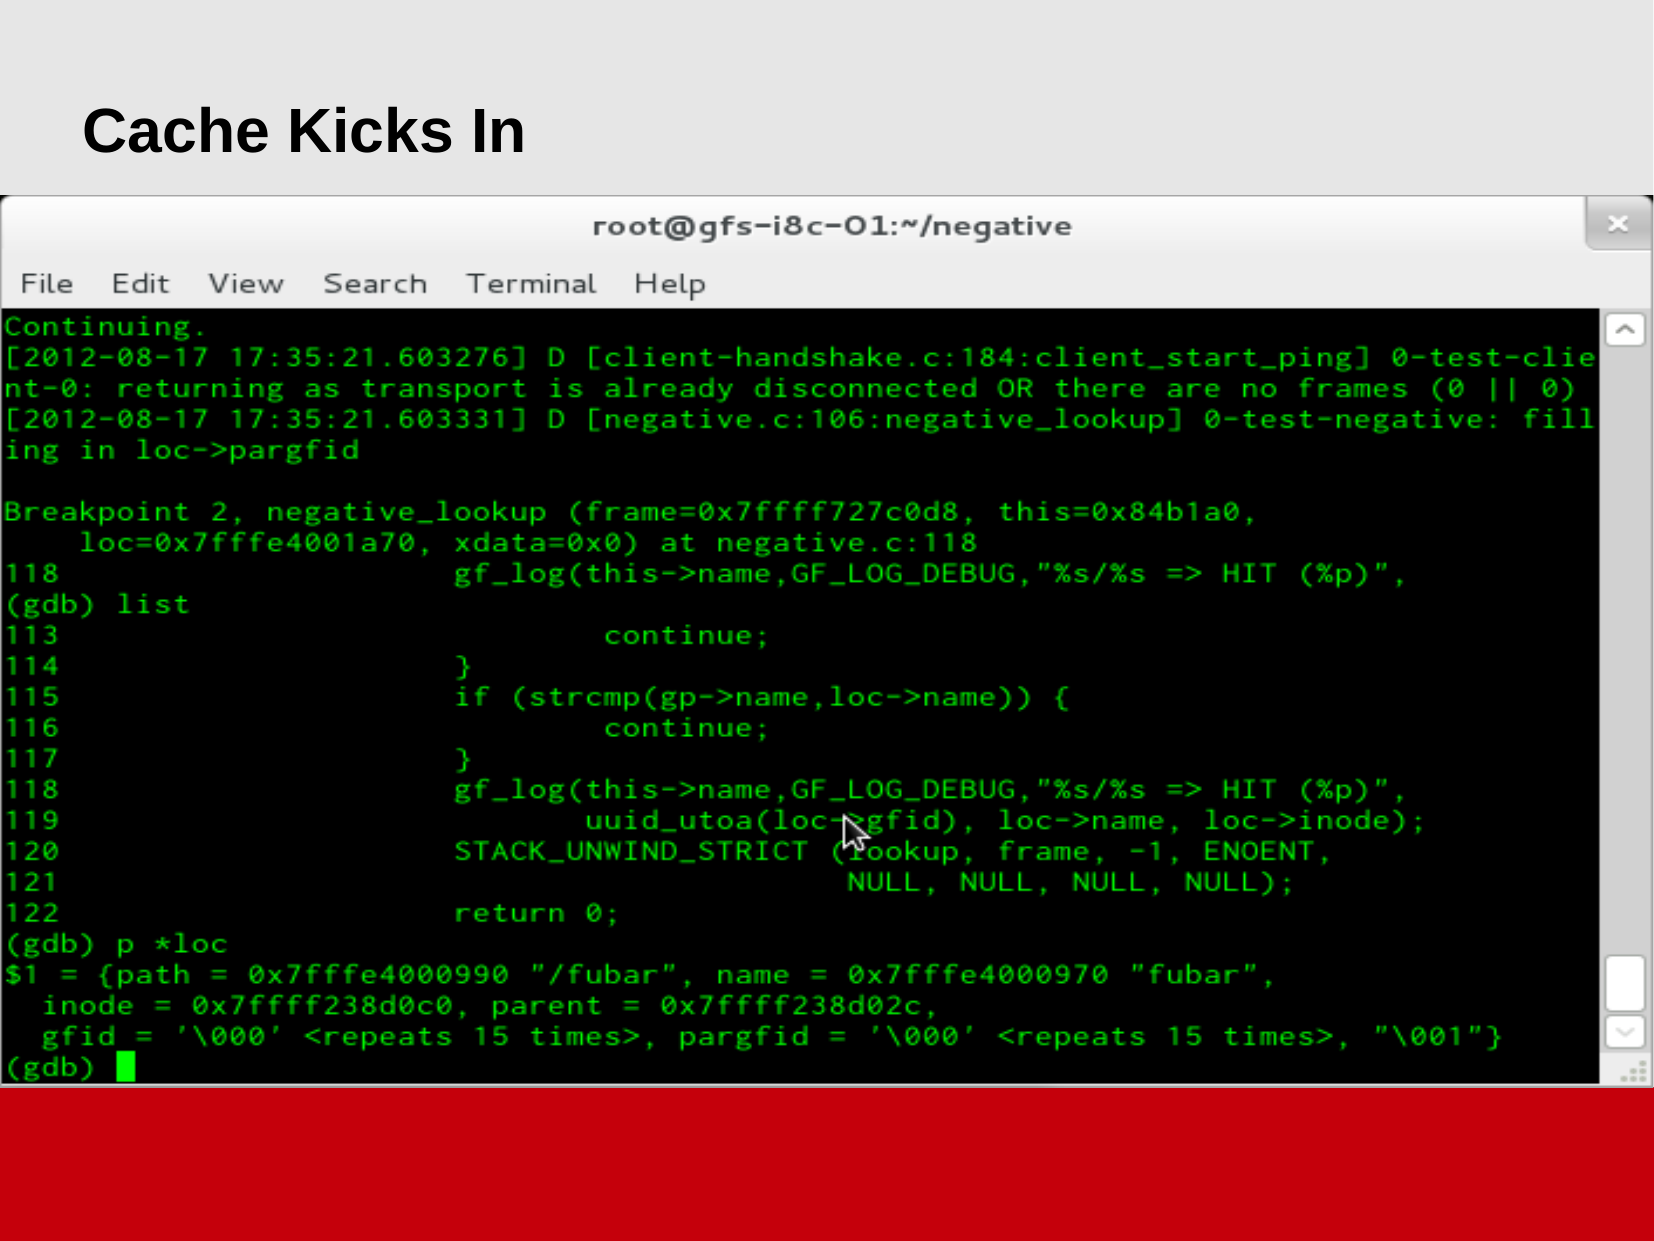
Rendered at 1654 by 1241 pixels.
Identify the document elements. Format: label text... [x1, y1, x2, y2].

picture [0, 195, 1654, 1088]
title Cache Kicks In [82, 37, 1571, 195]
